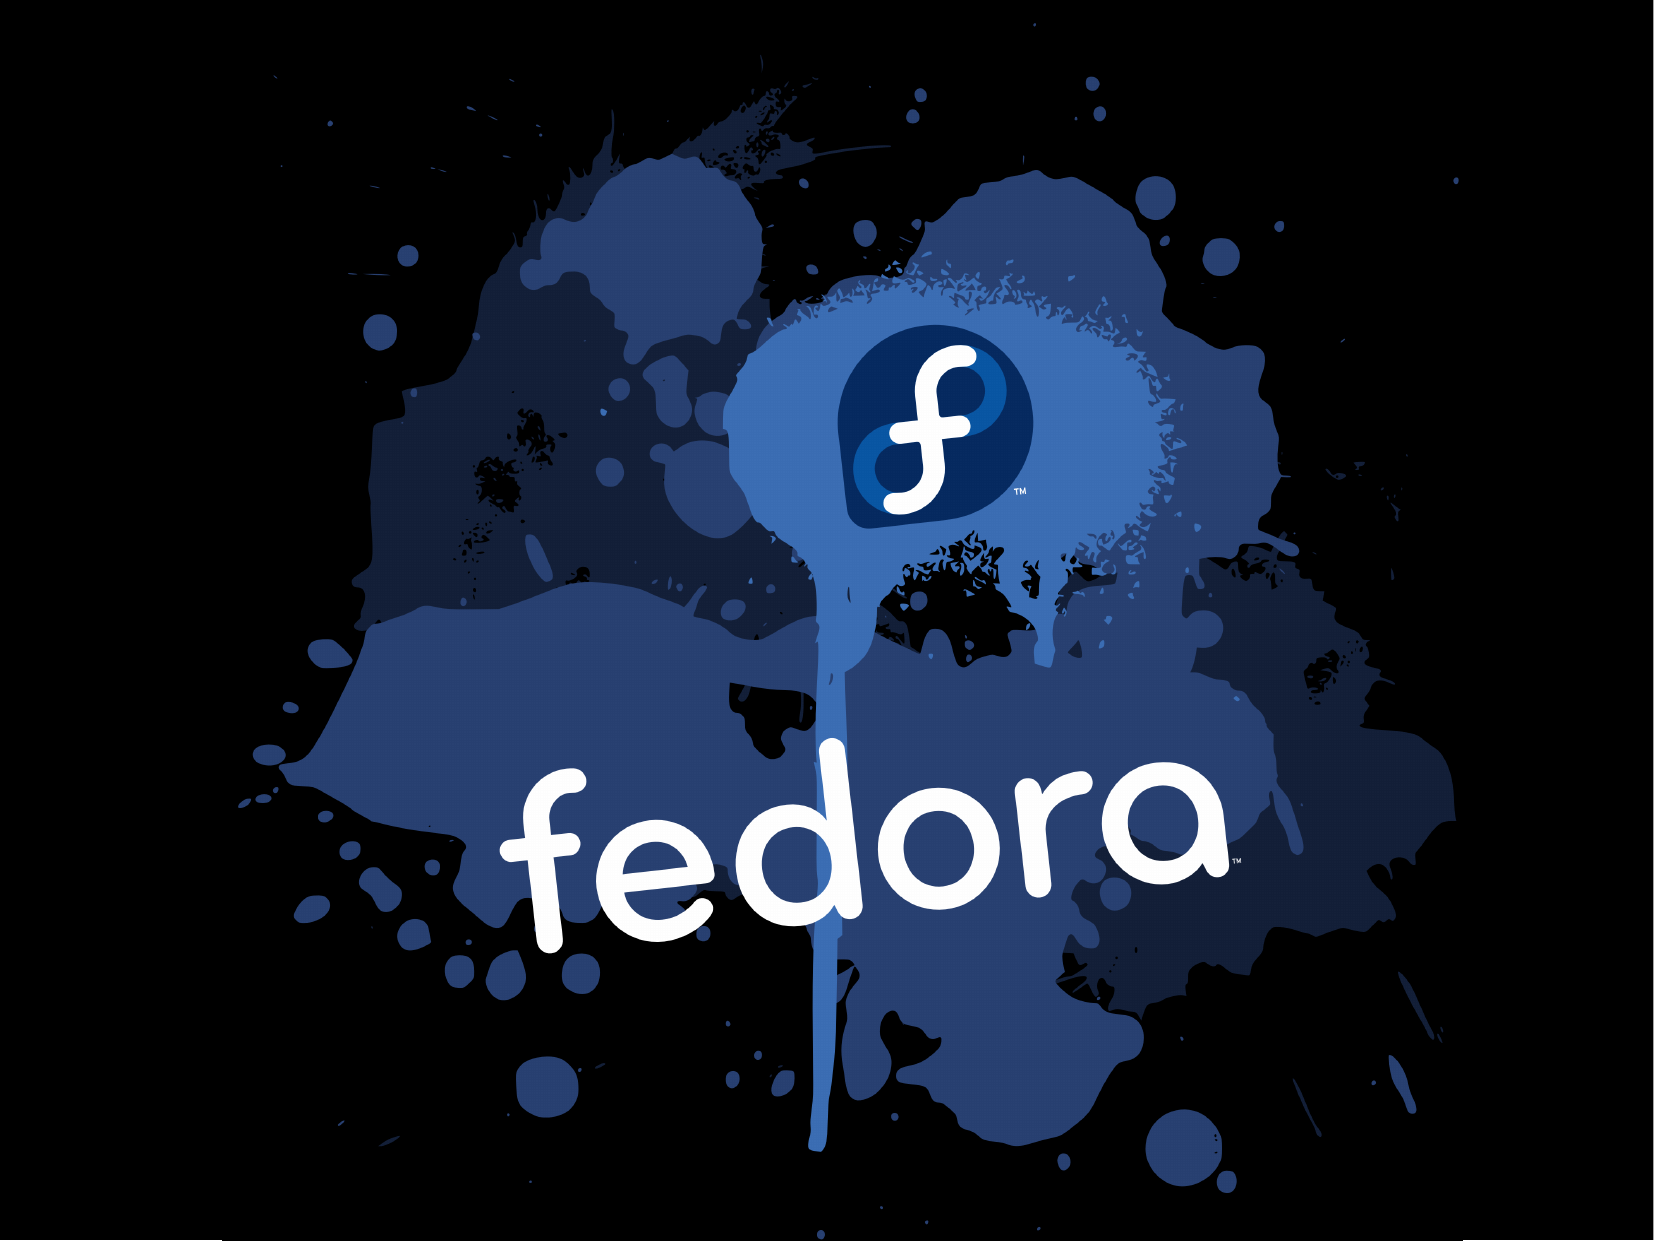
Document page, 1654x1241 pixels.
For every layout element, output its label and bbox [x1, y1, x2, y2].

picture [222, 0, 1463, 1241]
